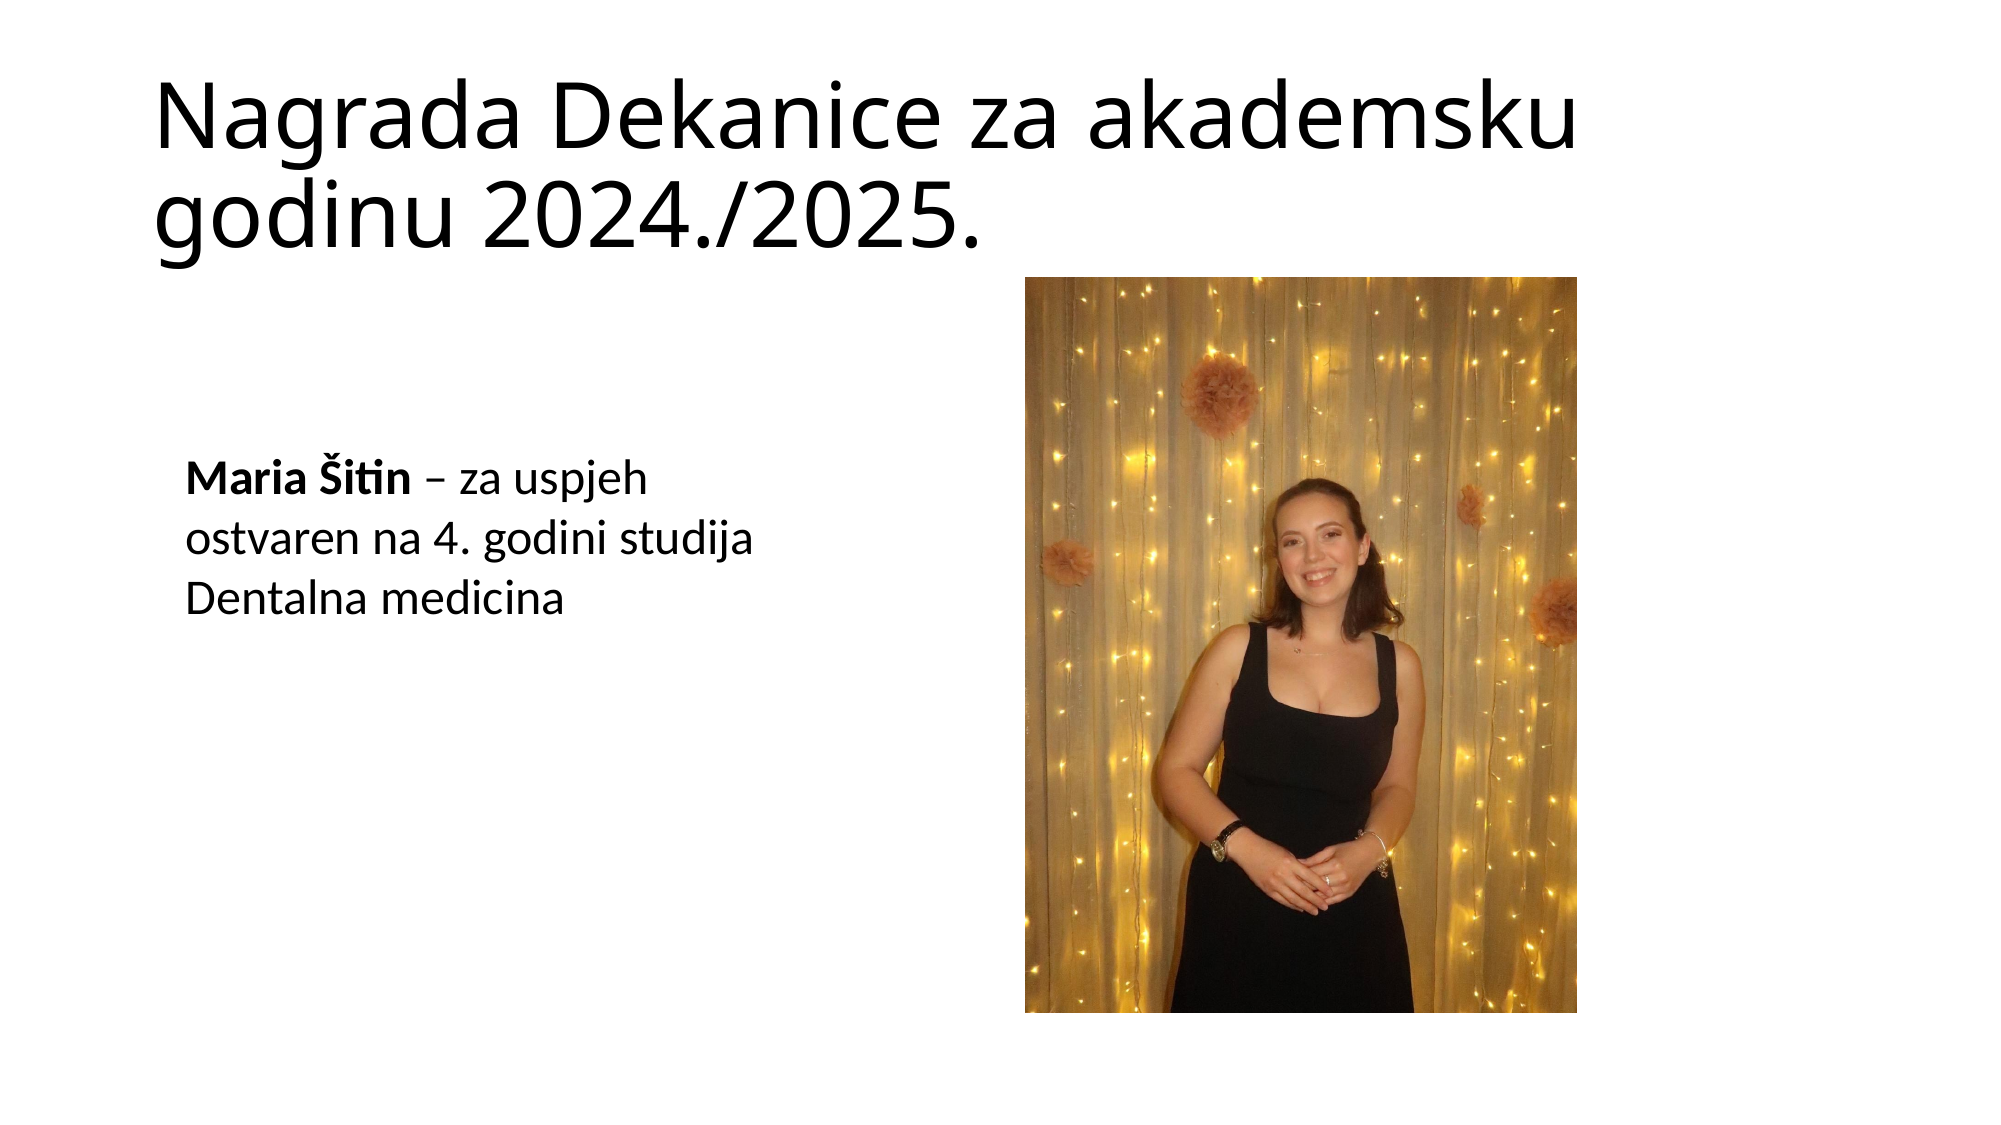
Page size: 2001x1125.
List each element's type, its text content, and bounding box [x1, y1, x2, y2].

text_box Maria Šitin – za uspjeh ostvaren na 4. godini studija Dentalna medicina [170, 436, 843, 639]
title Nagrada Dekanice za akademsku godinu 2024./2025. [137, 59, 1863, 278]
picture [1025, 277, 1577, 1013]
